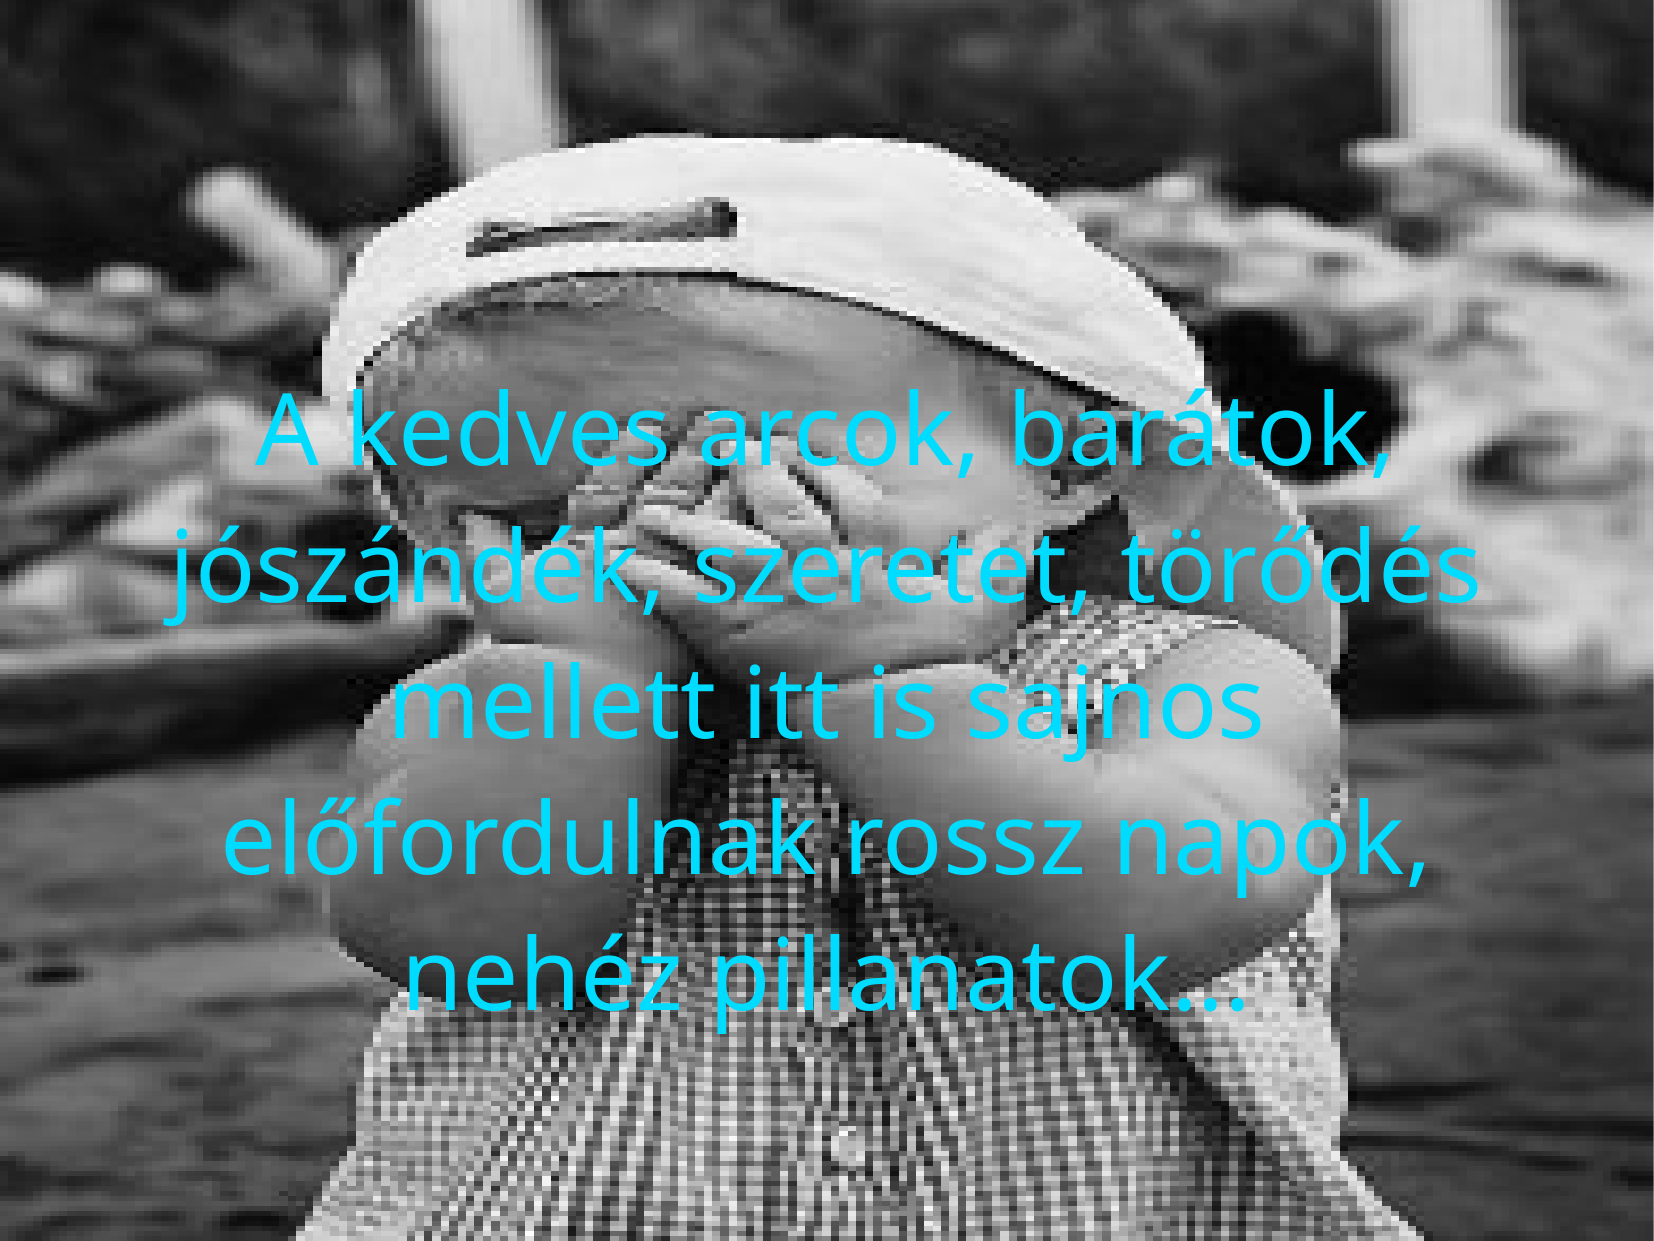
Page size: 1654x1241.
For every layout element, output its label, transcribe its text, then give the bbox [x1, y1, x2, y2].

picture [0, 0, 1654, 1241]
subtitle A kedves arcok, barátok, jószándék, szeretet, törődés mellett itt is sajnos előfordulnak rossz napok, nehéz pillanatok... [82, 290, 1571, 1109]
